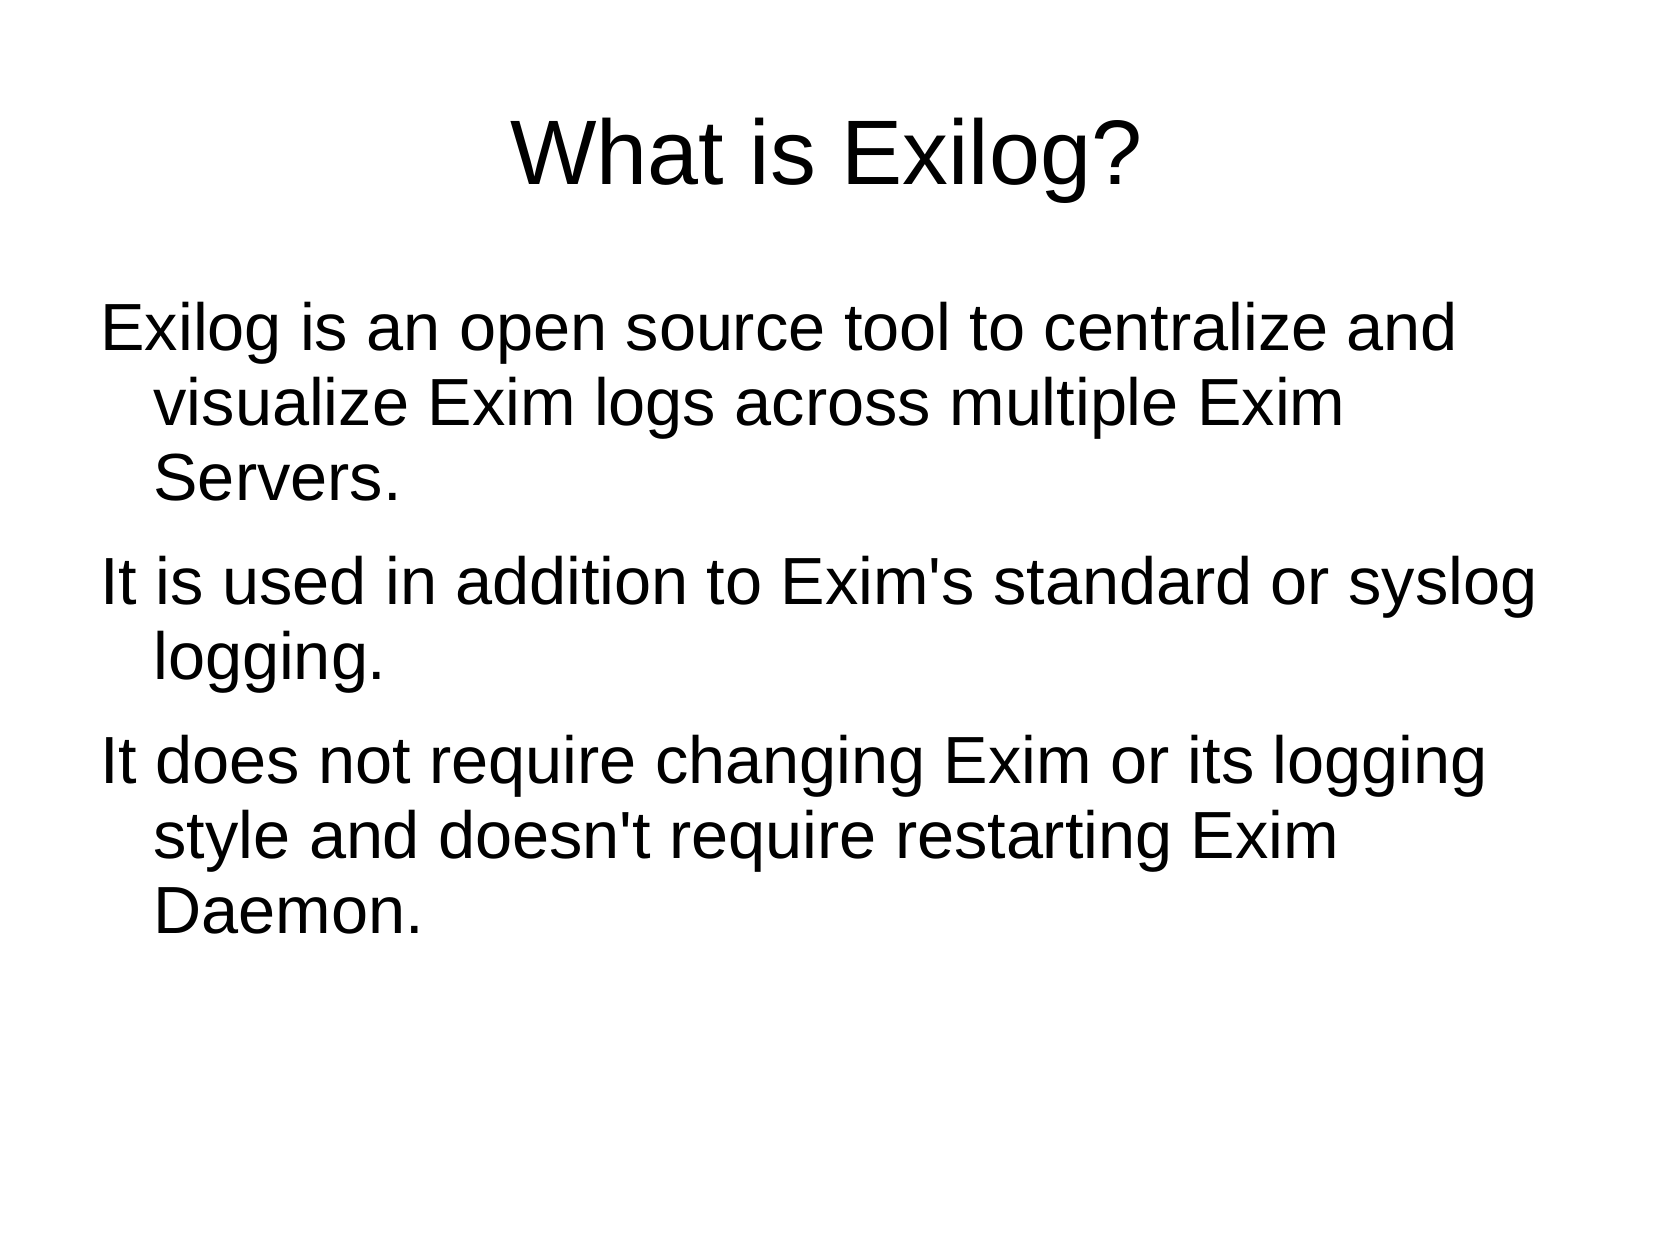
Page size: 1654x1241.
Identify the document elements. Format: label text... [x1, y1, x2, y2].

list Exilog is an open source tool to centralize and visualize Exim logs across multiple Exim Servers. It is used in addition to Exim's standard or syslog logging. It does not require changing Exim or its logging style and doesn't require restarting Exim Daemon. [82, 290, 1571, 1094]
title What is Exilog? [82, 49, 1571, 257]
